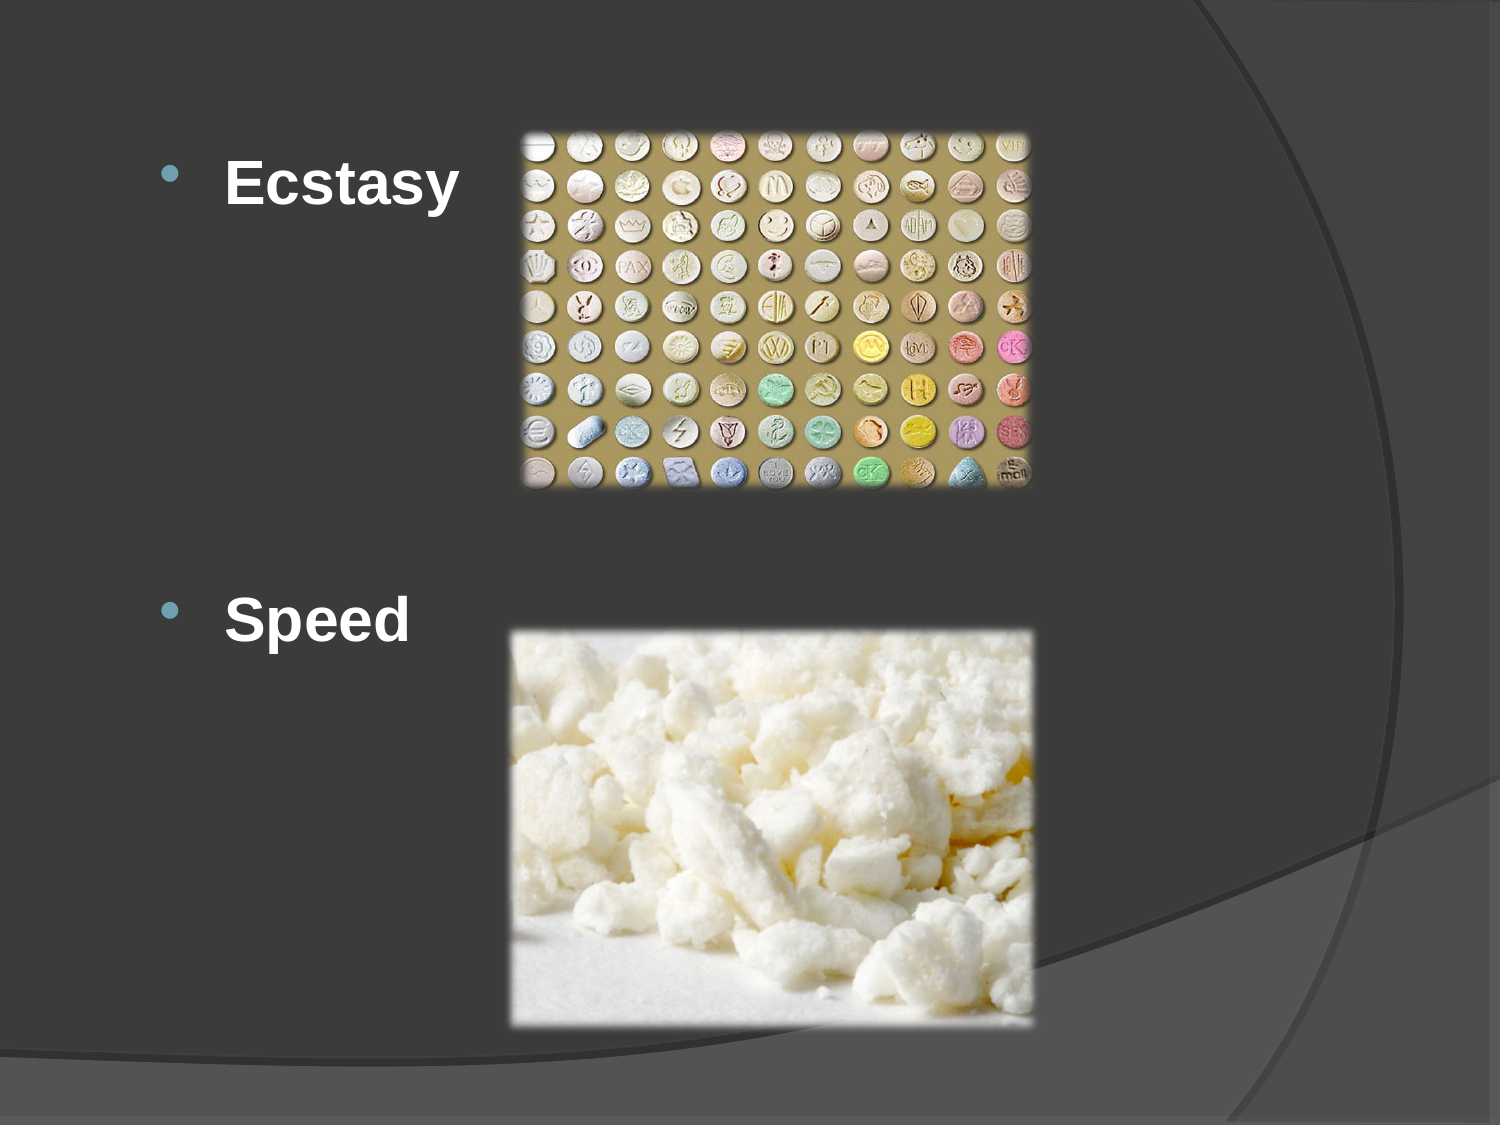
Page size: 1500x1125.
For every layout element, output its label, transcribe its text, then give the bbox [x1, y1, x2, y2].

picture [513, 125, 1038, 494]
list Ecstasy Speed [140, 46, 1416, 797]
picture [501, 621, 1042, 1035]
